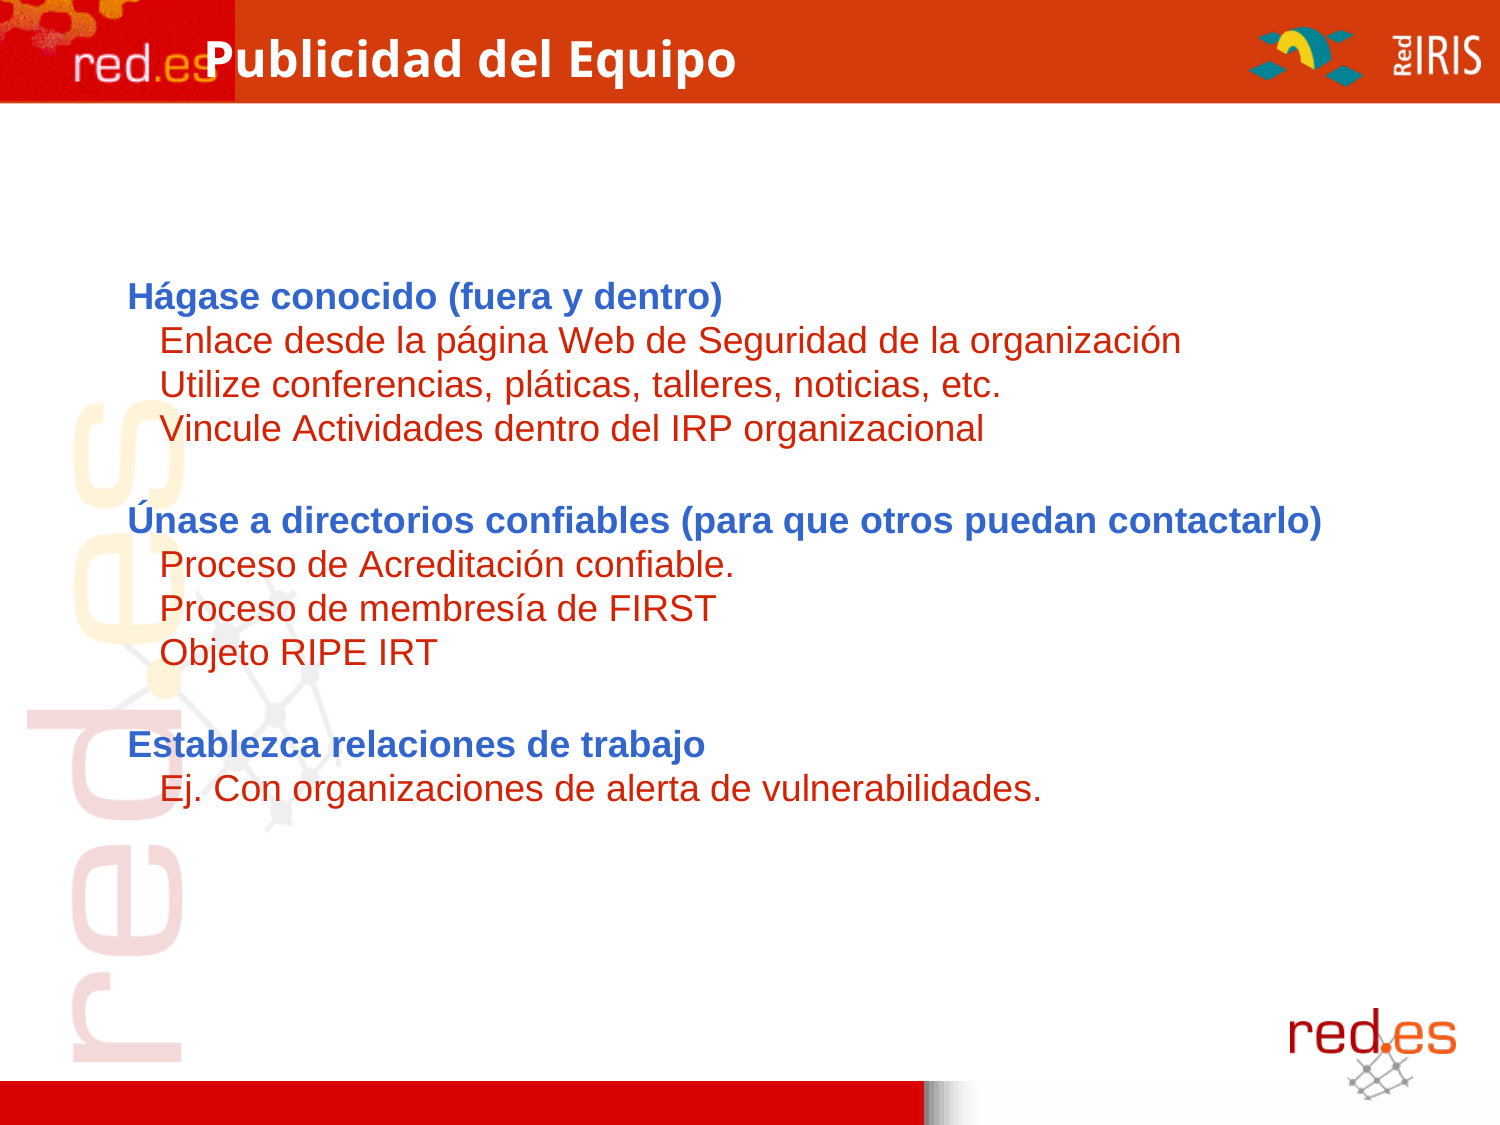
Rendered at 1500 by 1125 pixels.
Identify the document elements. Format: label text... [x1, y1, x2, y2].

picture [27, 400, 345, 1062]
picture [1477, 27, 1481, 87]
picture [0, 0, 235, 101]
picture [0, 1008, 1500, 1125]
list Hágase conocido (fuera y dentro) Enlace desde la página Web de Seguridad de la organización Utilize conferencias, pláticas, talleres, noticias, etc. Vincule Actividades dentro del IRP organizacional Únase a directorios confiables (para que otros puedan contactarlo) Proceso de Acreditación confiable. Proceso de membresía de FIRST Objeto RIPE IRT Establezca relaciones de trabajo Ej. Con organizaciones de alerta de vulnerabilidades. [112, 275, 1388, 1001]
title Publicidad del Equipo [188, 19, 1477, 207]
